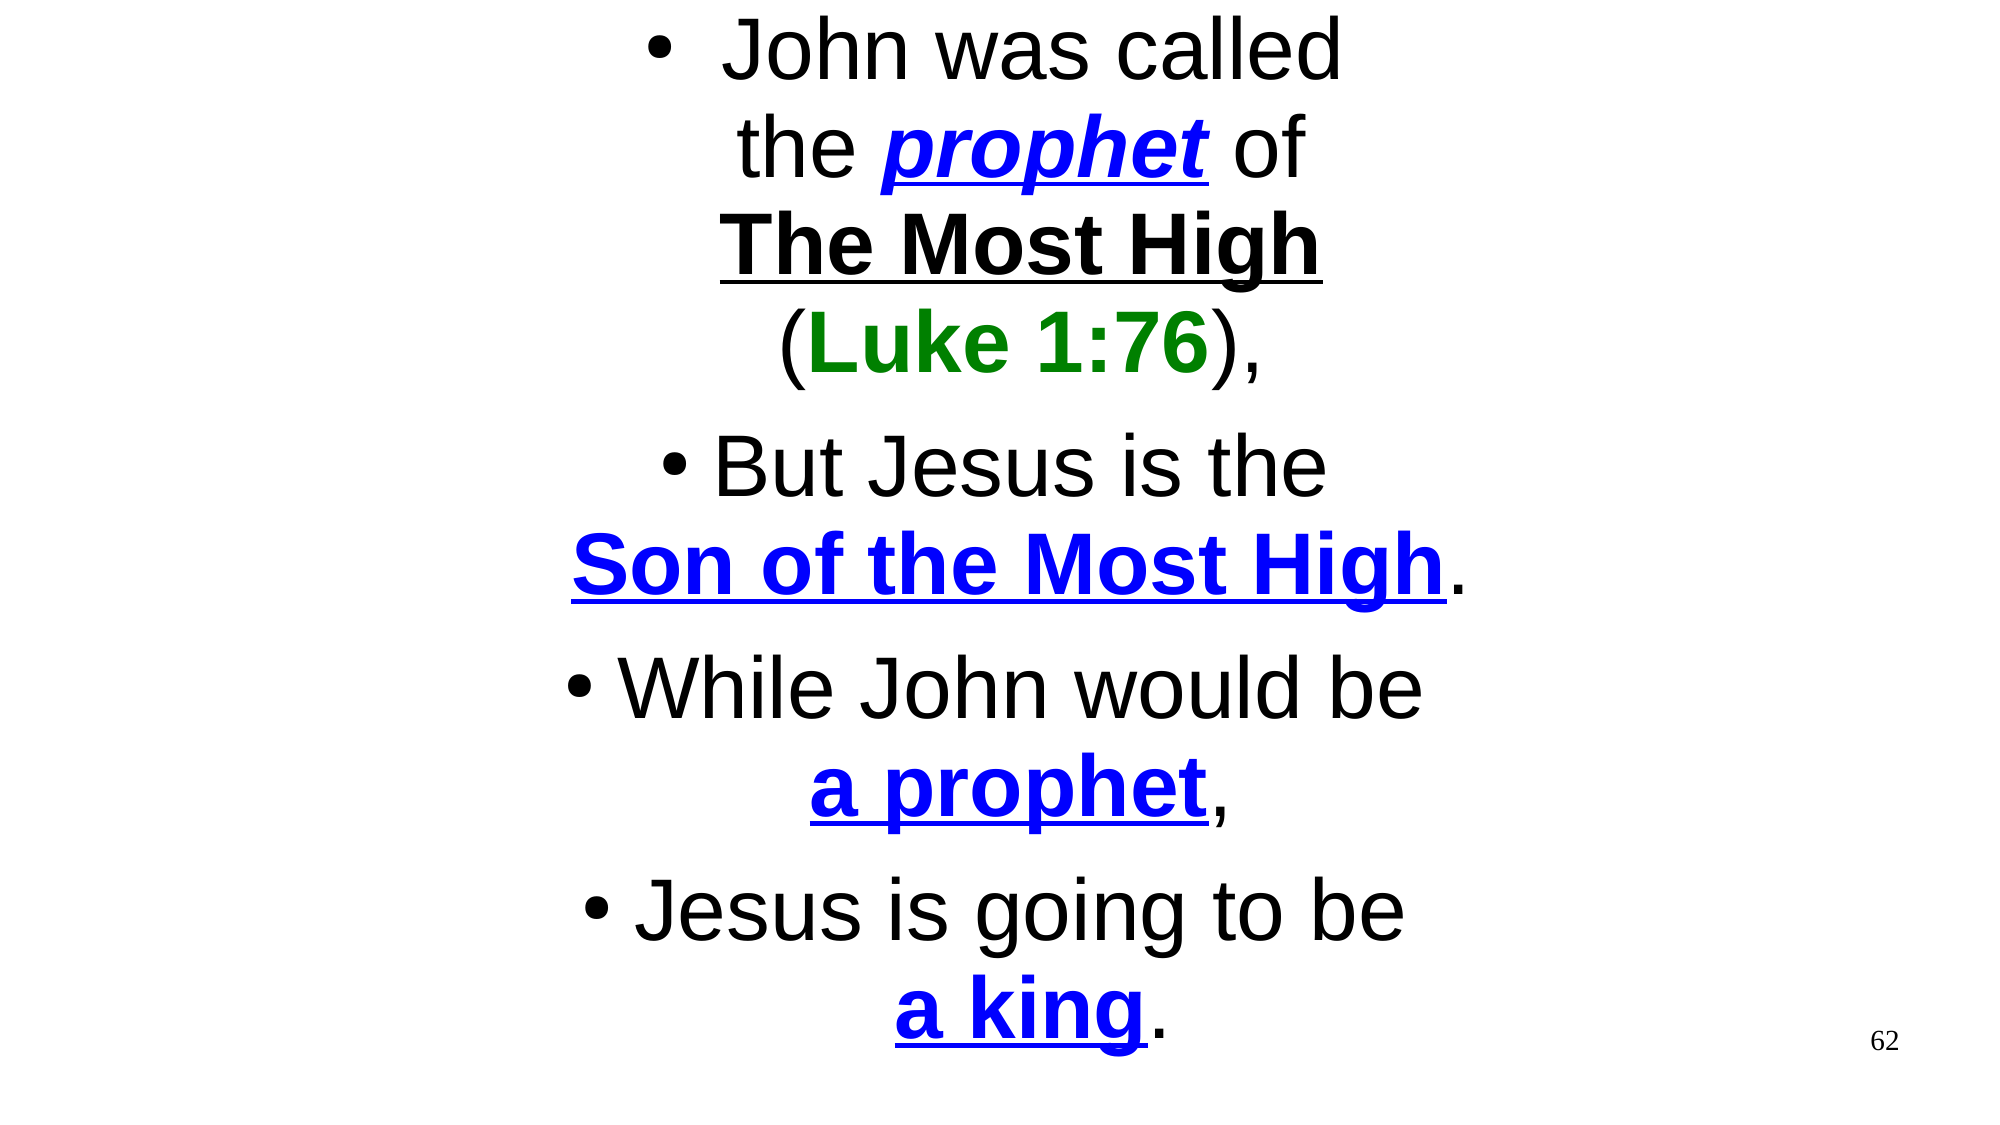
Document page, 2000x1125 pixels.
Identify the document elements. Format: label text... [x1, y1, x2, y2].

list John was called the prophet of The Most High (Luke 1:76), But Jesus is the Son of the Most High. While John would be a prophet, Jesus is going to be a king. [0, 0, 1996, 1123]
